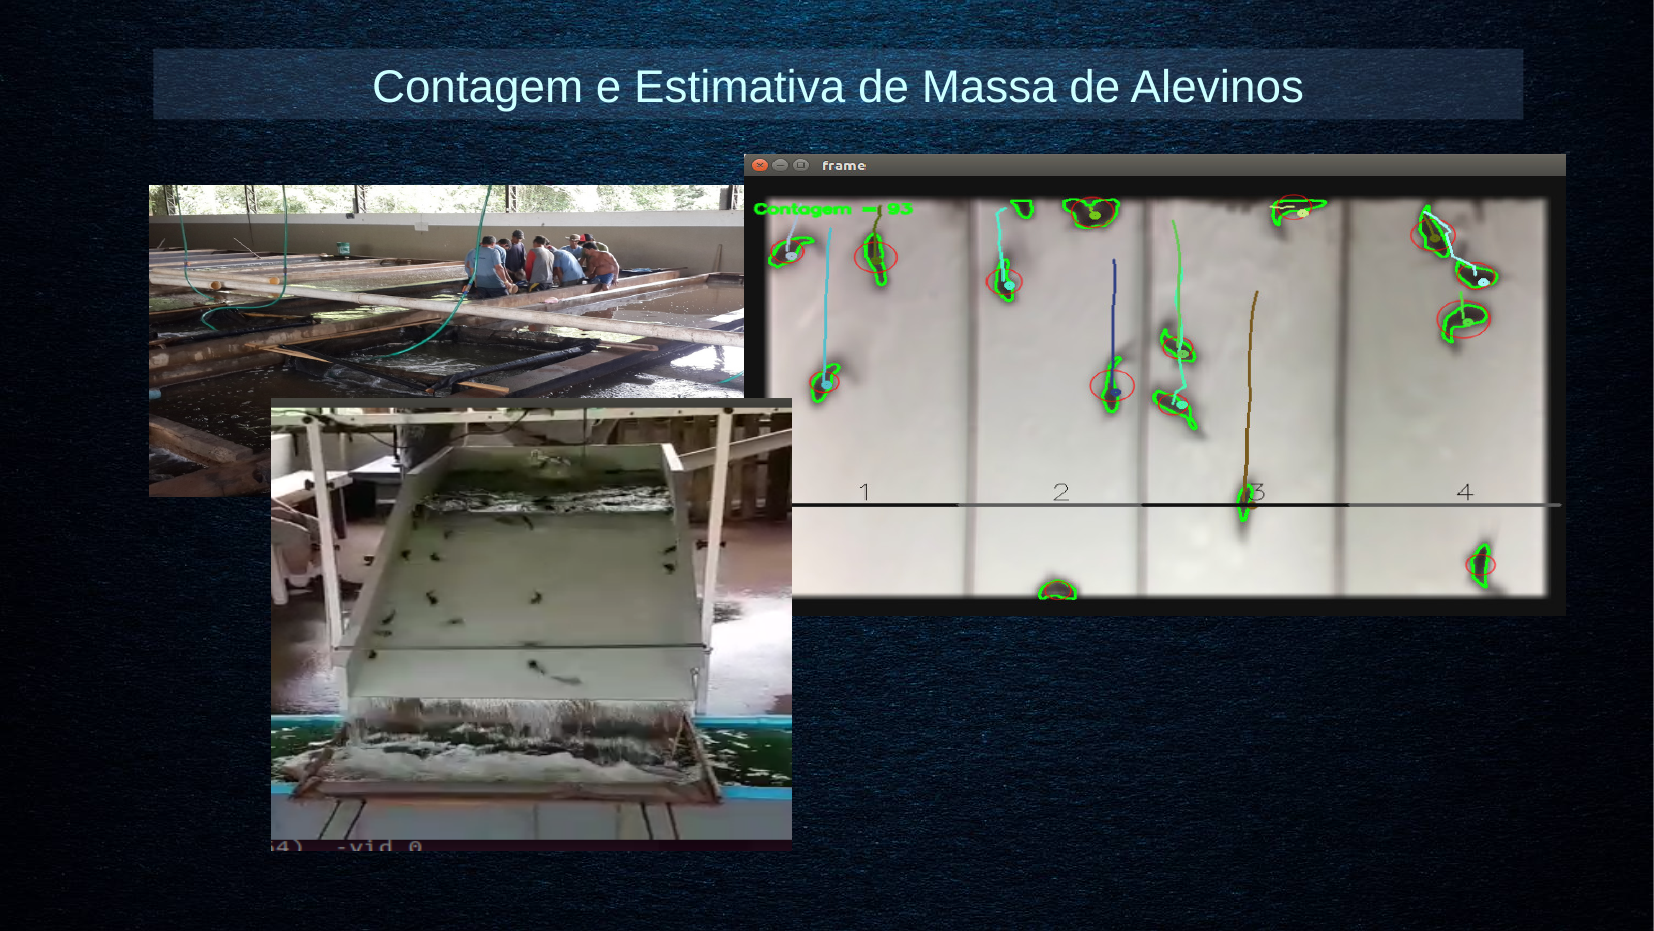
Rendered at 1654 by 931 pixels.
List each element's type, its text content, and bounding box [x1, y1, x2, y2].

text_box Contagem e Estimativa de Massa de Alevinos [153, 48, 1524, 120]
picture [0, 0, 1654, 931]
